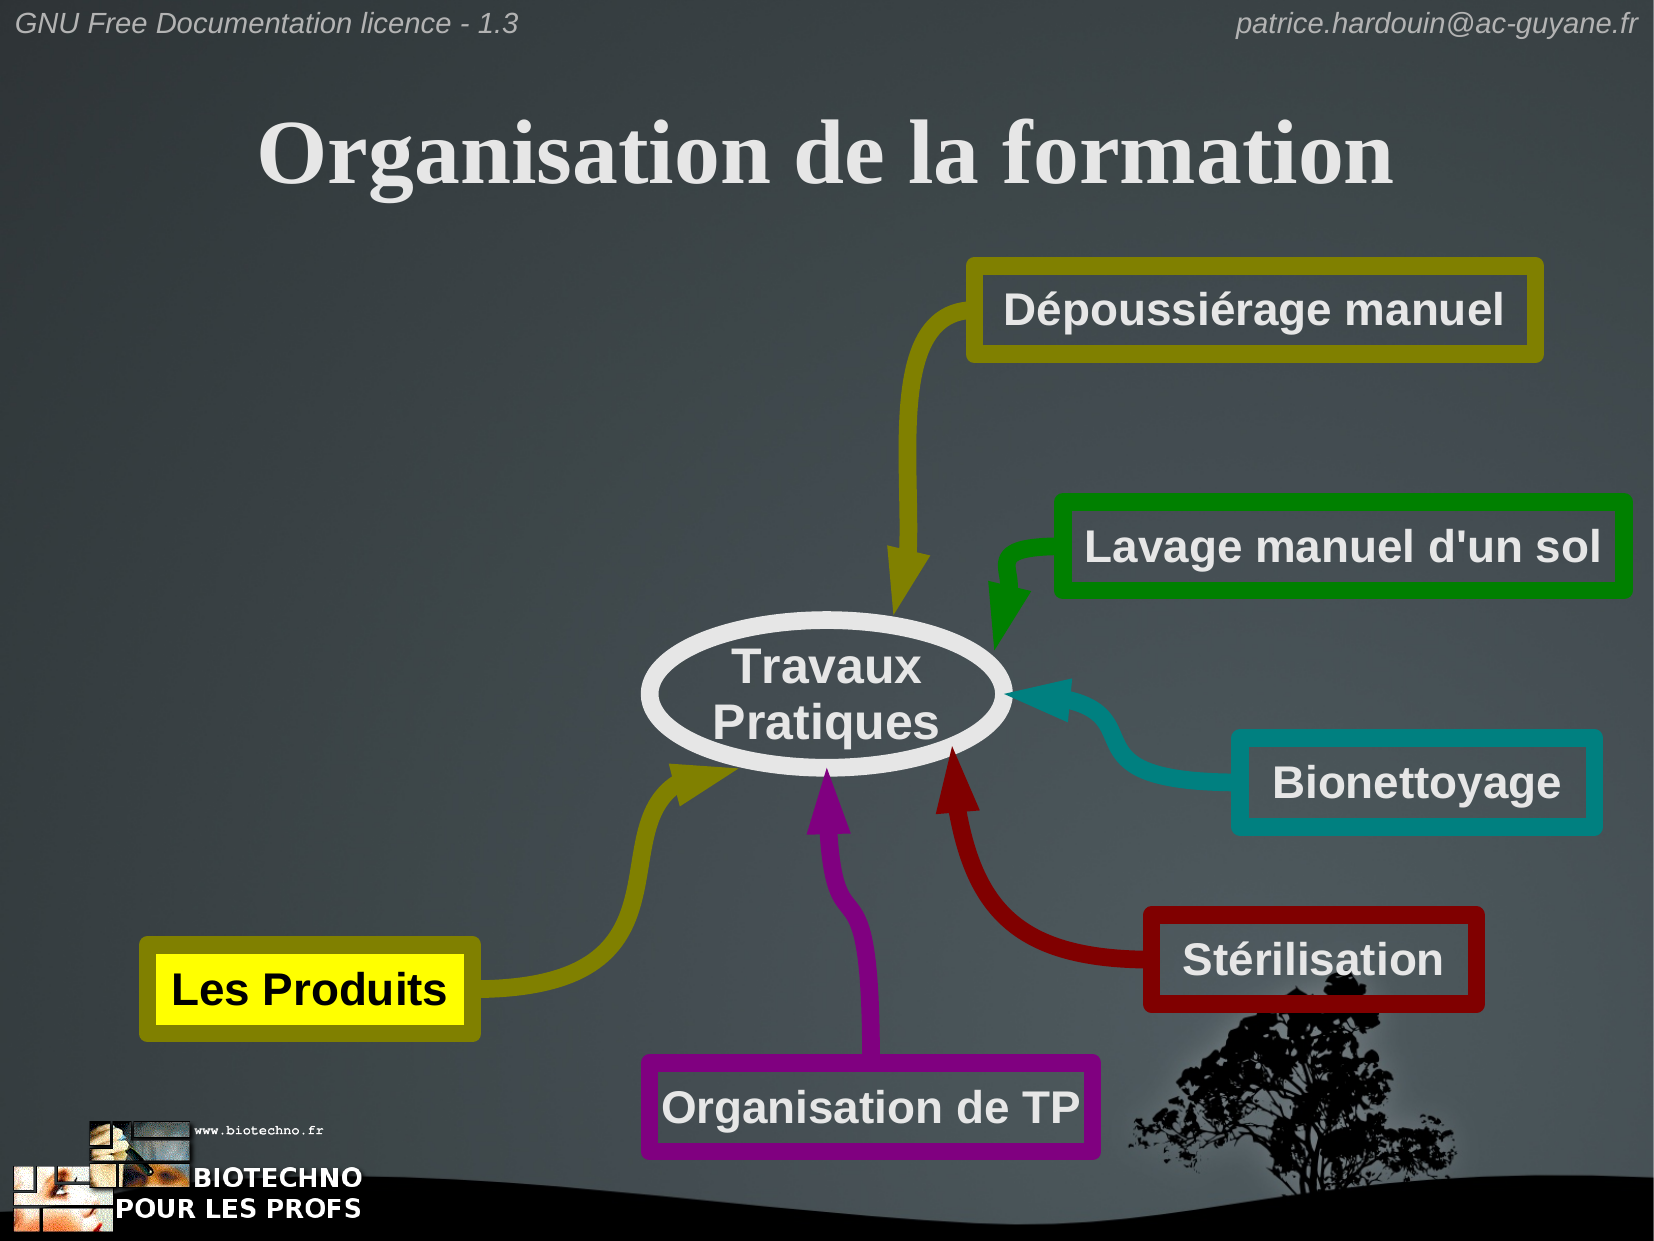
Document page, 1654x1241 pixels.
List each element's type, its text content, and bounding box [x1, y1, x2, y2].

text_box Organisation de TP [649, 1062, 1093, 1152]
text_box Travaux Pratiques [649, 620, 1004, 768]
text_box Bionettoyage [1240, 738, 1595, 827]
title Organisation de la formation [82, 49, 1571, 257]
text_box Lavage manuel d'un sol [1062, 501, 1625, 591]
text_box Dépoussiérage manuel [974, 265, 1536, 355]
text_box Stérilisation [1151, 915, 1477, 1004]
picture [0, 0, 1654, 1241]
text_box Les Produits [147, 944, 473, 1034]
